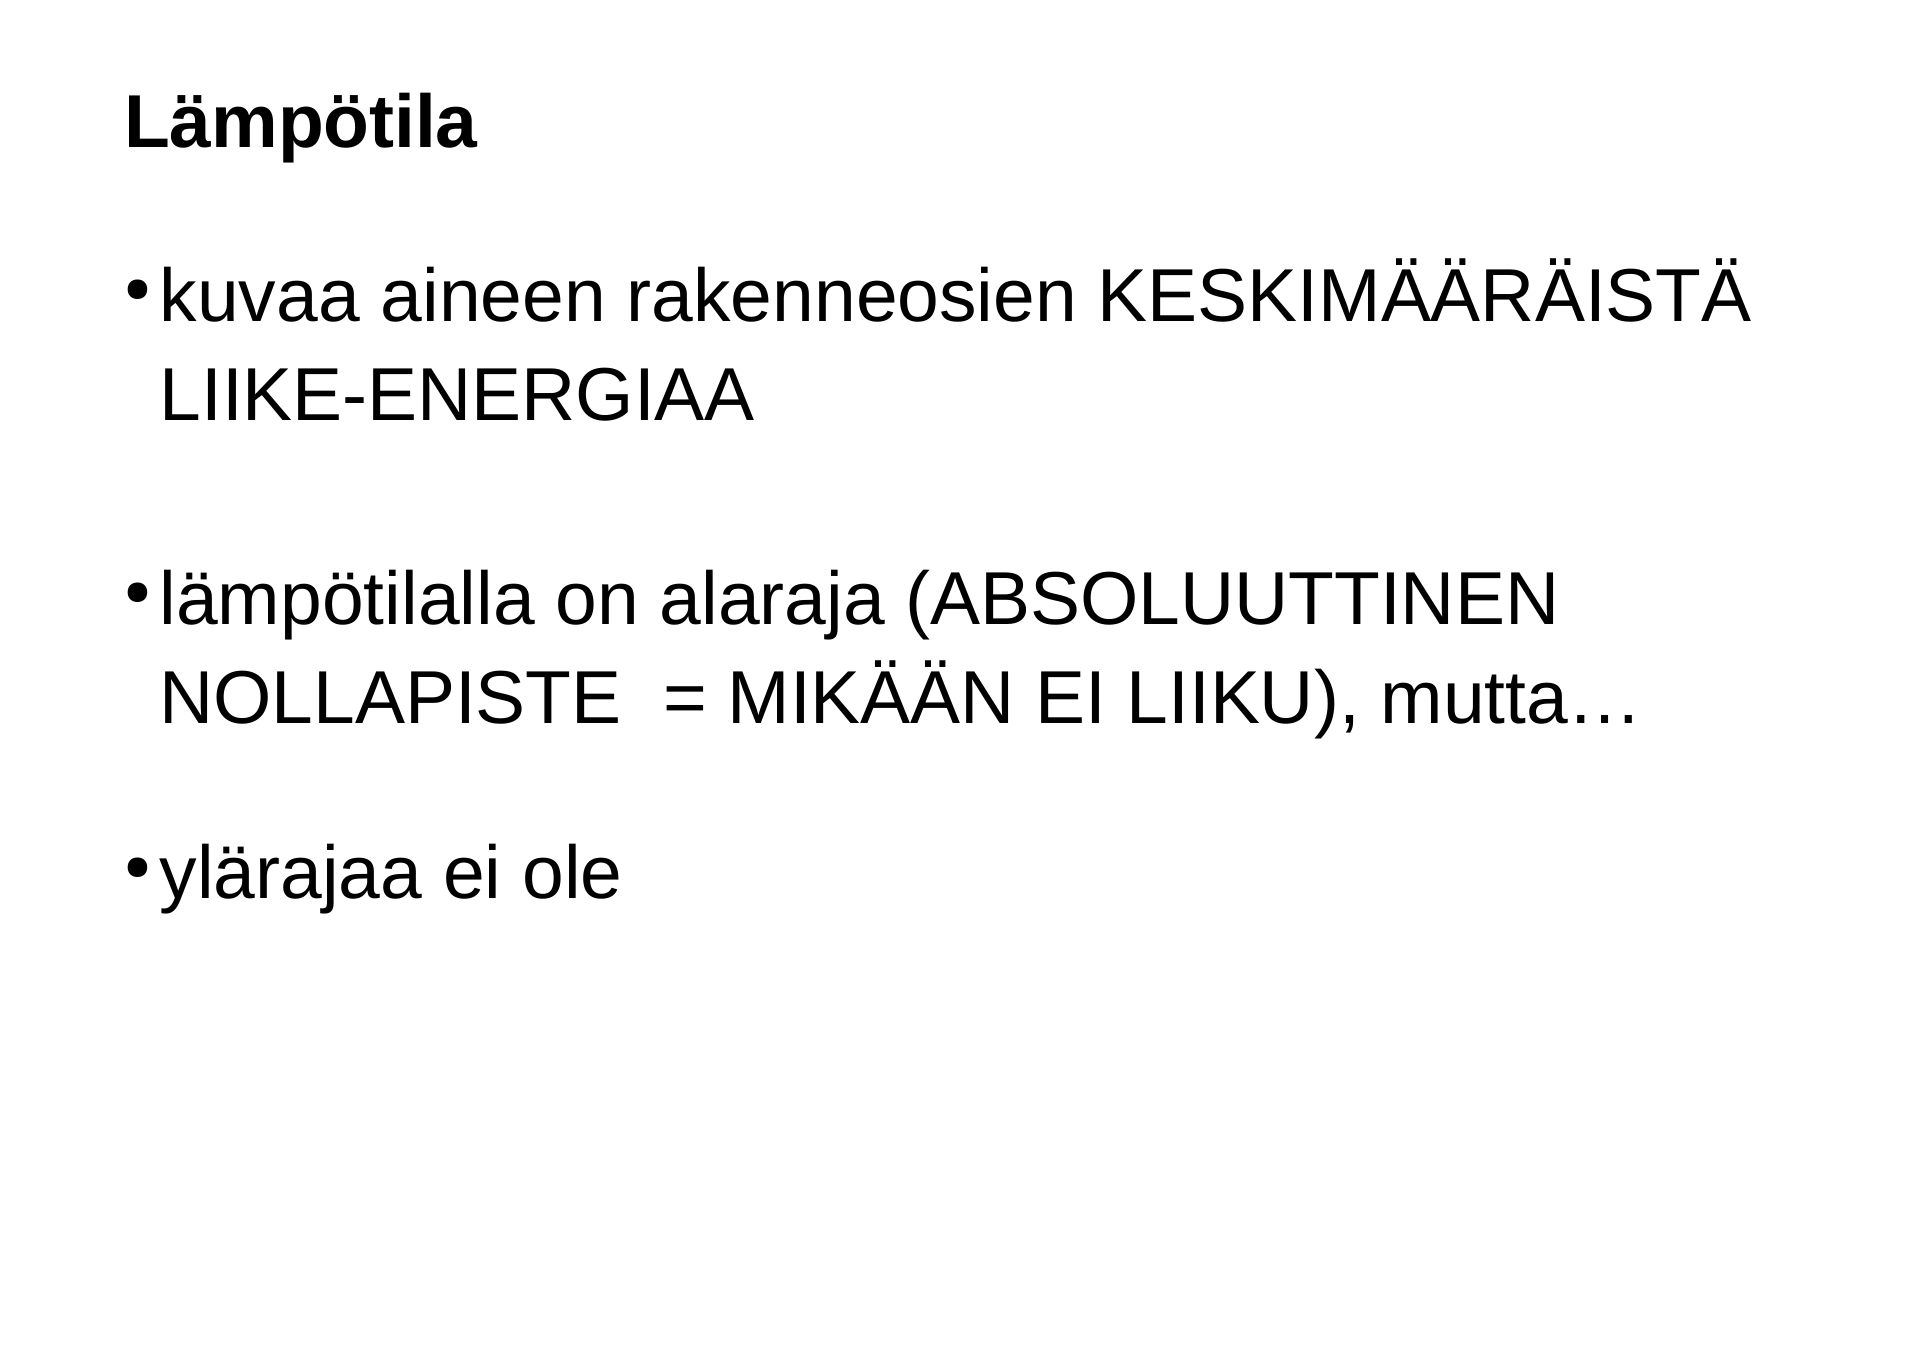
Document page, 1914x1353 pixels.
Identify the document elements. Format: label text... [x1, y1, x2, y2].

text_box Lämpötila kuvaa aineen rakenneosien KESKIMÄÄRÄISTÄ LIIKE-ENERGIAA lämpötilalla on alaraja (ABSOLUUTTINEN NOLLAPISTE = MIKÄÄN EI LIIKU), mutta… ylärajaa ei ole [109, 51, 1889, 665]
